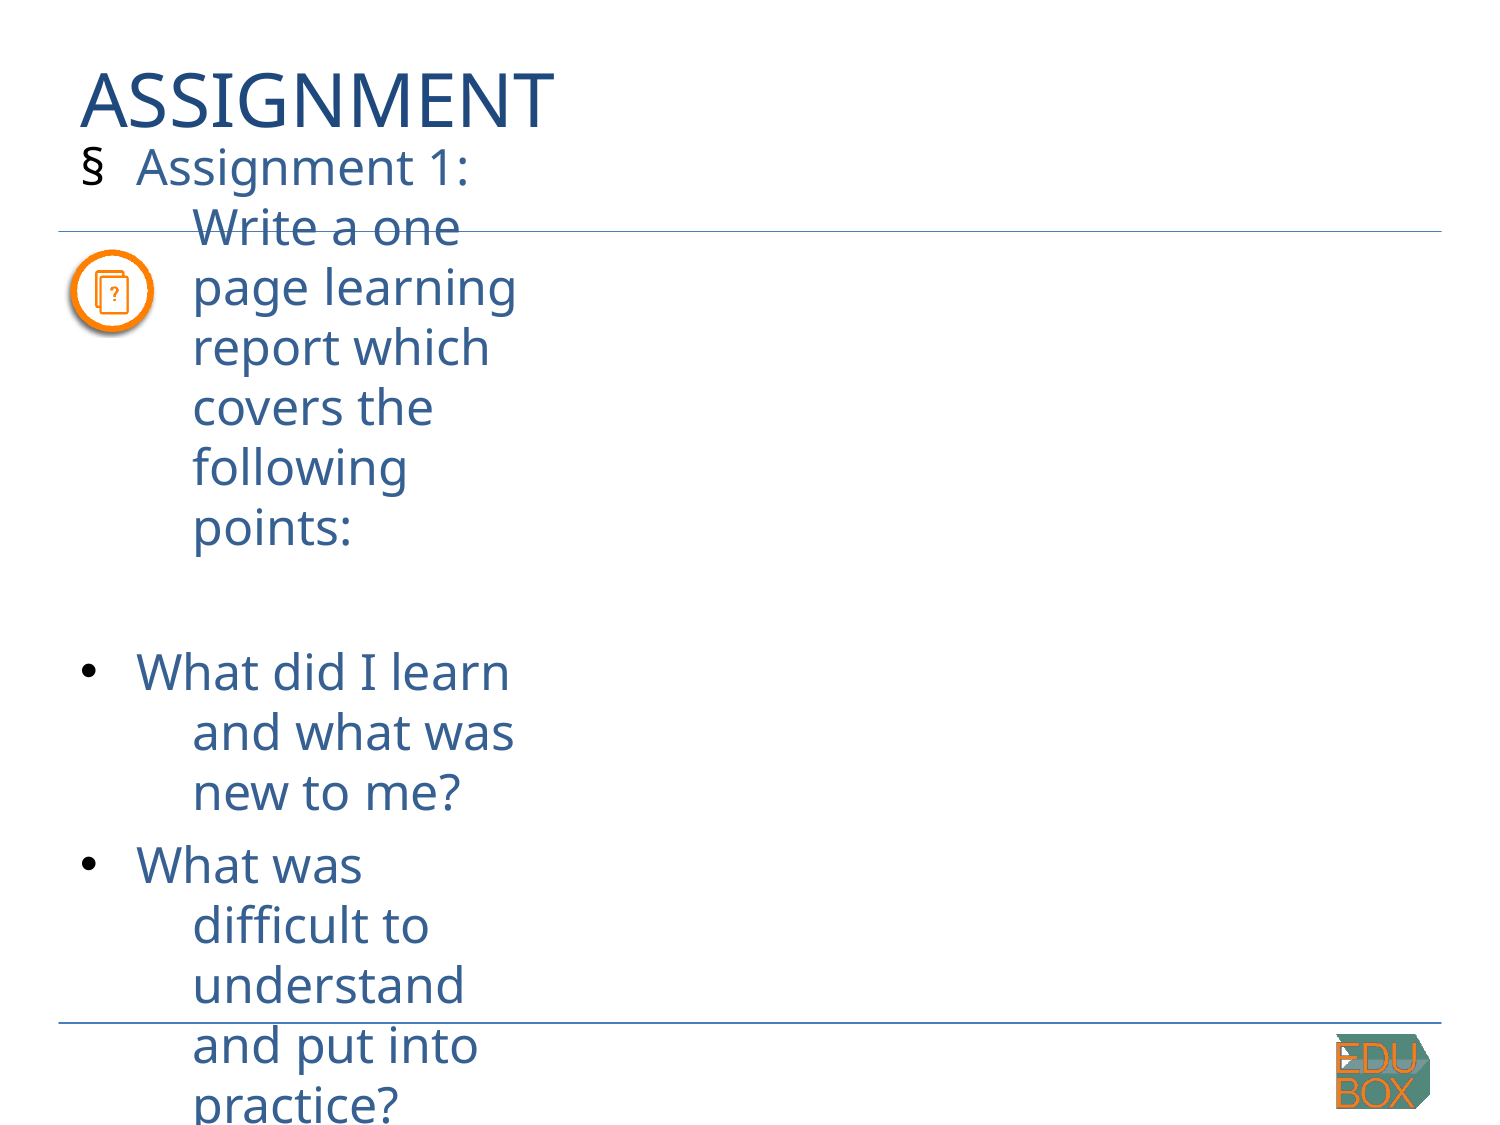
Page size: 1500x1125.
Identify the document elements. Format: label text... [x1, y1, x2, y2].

title ASSIGNMENT [64, 42, 1040, 153]
picture [1328, 1028, 1437, 1114]
list Assignment 1: Write a one page learning report which covers the following points: What did I learn and what was new to me? What was difficult to understand and put into practice? How and when can I apply the MBI approach and make it relevant? [164, 243, 1417, 994]
picture [64, 243, 160, 339]
